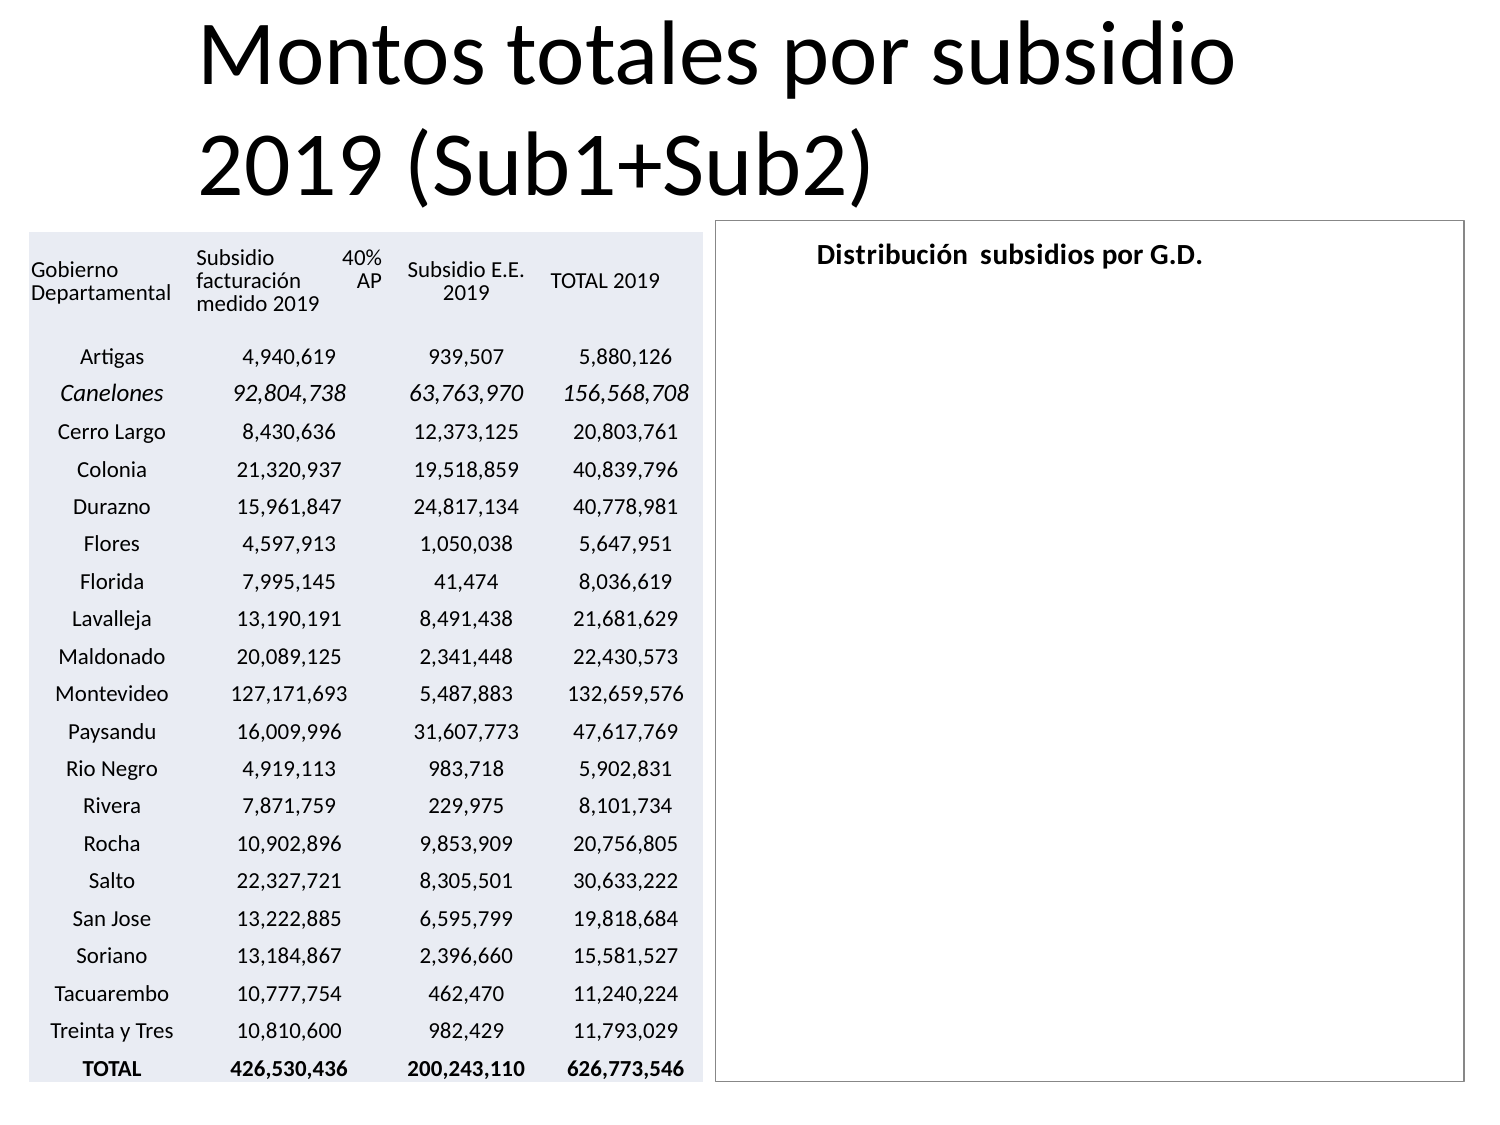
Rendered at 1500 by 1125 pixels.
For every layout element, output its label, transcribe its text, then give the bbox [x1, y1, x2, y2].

table_cell 21,320,937 [195, 445, 384, 483]
table_cell 11,793,029 [549, 1007, 703, 1044]
table_header TOTAL 2019 [549, 232, 703, 333]
table_cell 8,430,636 [195, 408, 384, 445]
table_cell Paysandu [29, 707, 195, 745]
table_cell Lavalleja [29, 595, 195, 633]
table_cell 20,803,761 [549, 408, 703, 445]
table_cell 47,617,769 [549, 707, 703, 745]
table_cell 1,050,038 [384, 520, 549, 558]
table_cell 2,396,660 [384, 932, 549, 970]
table_cell 5,487,883 [384, 670, 549, 707]
table_cell 983,718 [384, 745, 549, 782]
table_cell 7,871,759 [195, 782, 384, 820]
table_cell 127,171,693 [195, 670, 384, 707]
table_cell 229,975 [384, 782, 549, 820]
table_cell 10,810,600 [195, 1007, 384, 1044]
table_cell Treinta y Tres [29, 1007, 195, 1044]
table_cell Cerro Largo [29, 408, 195, 445]
table_cell 22,327,721 [195, 857, 384, 895]
table_cell 8,101,734 [549, 782, 703, 820]
table_cell 13,184,867 [195, 932, 384, 970]
table_cell Maldonado [29, 633, 195, 670]
table_cell 22,430,573 [549, 633, 703, 670]
table_cell 16,009,996 [195, 707, 384, 745]
table_cell 4,940,619 [195, 333, 384, 370]
table_cell Rocha [29, 820, 195, 857]
table_cell 8,491,438 [384, 595, 549, 633]
table_cell 156,568,708 [549, 370, 703, 408]
table_header Subsidio 40% facturación AP medido 2019 [195, 232, 384, 333]
table_cell 626,773,546 [549, 1044, 703, 1082]
table_cell 15,581,527 [549, 932, 703, 970]
table_cell 21,681,629 [549, 595, 703, 633]
table_cell 462,470 [384, 970, 549, 1007]
table_cell 5,902,831 [549, 745, 703, 782]
table_cell 41,474 [384, 558, 549, 595]
table_cell Durazno [29, 483, 195, 520]
table_cell 13,222,885 [195, 895, 384, 932]
table_cell 40,778,981 [549, 483, 703, 520]
table_cell 9,853,909 [384, 820, 549, 857]
table_cell 7,995,145 [195, 558, 384, 595]
table_cell 10,902,896 [195, 820, 384, 857]
table_cell 2,341,448 [384, 633, 549, 670]
table_cell 20,089,125 [195, 633, 384, 670]
table_cell Montevideo [29, 670, 195, 707]
table_cell 12,373,125 [384, 408, 549, 445]
chart [714, 219, 1465, 1083]
table_cell Rivera [29, 782, 195, 820]
table_cell 24,817,134 [384, 483, 549, 520]
table_cell San Jose [29, 895, 195, 932]
table_cell 8,305,501 [384, 857, 549, 895]
table_cell Colonia [29, 445, 195, 483]
table_cell 30,633,222 [549, 857, 703, 895]
table_cell 132,659,576 [549, 670, 703, 707]
table_cell 5,880,126 [549, 333, 703, 370]
table_cell Flores [29, 520, 195, 558]
table_cell Rio Negro [29, 745, 195, 782]
table_cell 13,190,191 [195, 595, 384, 633]
table_cell 40,839,796 [549, 445, 703, 483]
table_cell 19,518,859 [384, 445, 549, 483]
table_cell Canelones [29, 370, 195, 408]
table_cell 92,804,738 [195, 370, 384, 408]
table_cell 5,647,951 [549, 520, 703, 558]
table_cell Salto [29, 857, 195, 895]
text_box Montos totales por subsidio 2019 (Sub1+Sub2) [182, 62, 1376, 145]
table_cell 11,240,224 [549, 970, 703, 1007]
table_cell 982,429 [384, 1007, 549, 1044]
table_cell 63,763,970 [384, 370, 549, 408]
table_header Subsidio E.E. 2019 [384, 232, 549, 333]
table_cell 31,607,773 [384, 707, 549, 745]
table_cell 6,595,799 [384, 895, 549, 932]
table_cell TOTAL [29, 1044, 195, 1082]
table_cell 8,036,619 [549, 558, 703, 595]
table_header Gobierno Departamental [29, 232, 195, 333]
table_cell 426,530,436 [195, 1044, 384, 1082]
table_cell 939,507 [384, 333, 549, 370]
table_cell 20,756,805 [549, 820, 703, 857]
table_cell Soriano [29, 932, 195, 970]
table_cell 15,961,847 [195, 483, 384, 520]
table_cell Artigas [29, 333, 195, 370]
table_cell 4,597,913 [195, 520, 384, 558]
table_cell Tacuarembo [29, 970, 195, 1007]
table_cell Florida [29, 558, 195, 595]
table_cell 4,919,113 [195, 745, 384, 782]
table_cell 19,818,684 [549, 895, 703, 932]
table_cell 10,777,754 [195, 970, 384, 1007]
table_cell 200,243,110 [384, 1044, 549, 1082]
